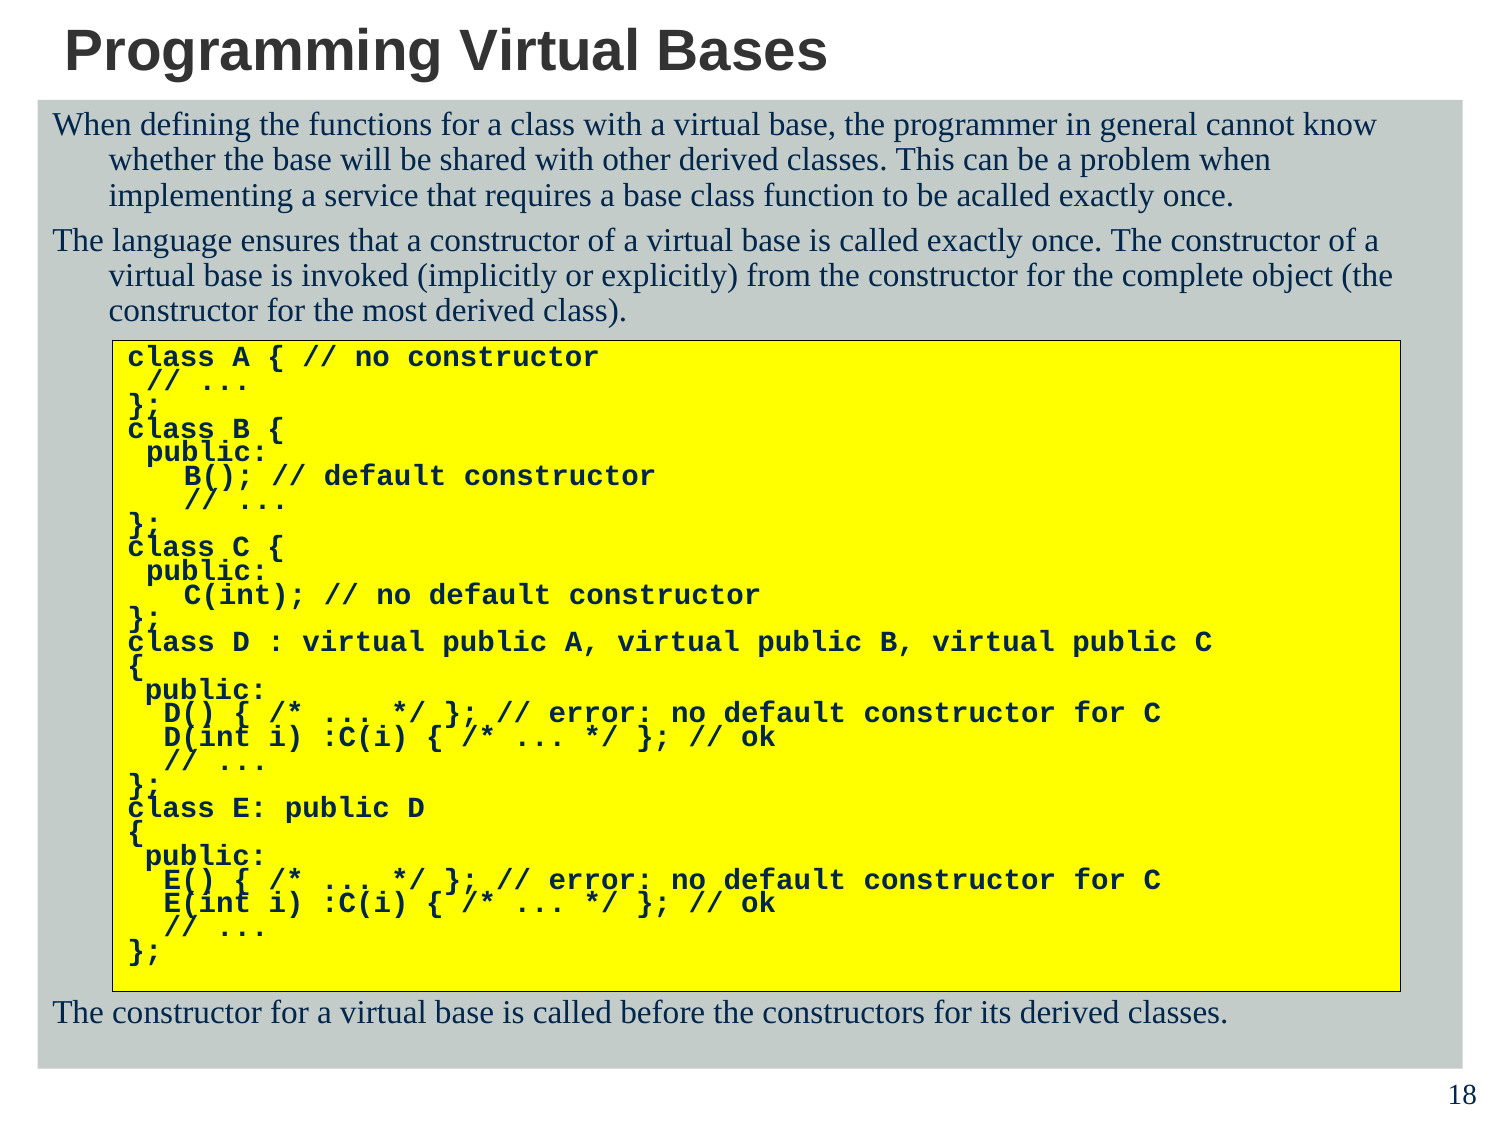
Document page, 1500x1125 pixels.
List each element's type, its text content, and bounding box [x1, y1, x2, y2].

list When defining the functions for a class with a virtual base, the programmer in general cannot know whether the base will be shared with other derived classes. This can be a problem when implementing a service that requires a base class function to be acalled exactly once. The language ensures that a constructor of a virtual base is called exactly once. The constructor of a virtual base is invoked (implicitly or explicitly) from the constructor for the complete object (the constructor for the most derived class). The constructor for a virtual base is called before the constructors for its derived classes. [37, 99, 1463, 1069]
title Programming Virtual Bases [50, 0, 1450, 91]
text_box class A { // no constructor // ... }; class B { public: B(); // default constructor // ... }; class C { public: C(int); // no default constructor }; class D : virtual public A, virtual public B, virtual public C { public: D() { /* ... */ }; // error: no default constructor for C D(int i) :C(i) { /* ... */ }; // ok // ... }; class E: public D { public: E() { /* ... */ }; // error: no default constructor for C E(int i) :C(i) { /* ... */ }; // ok // ... }; [112, 340, 1401, 992]
